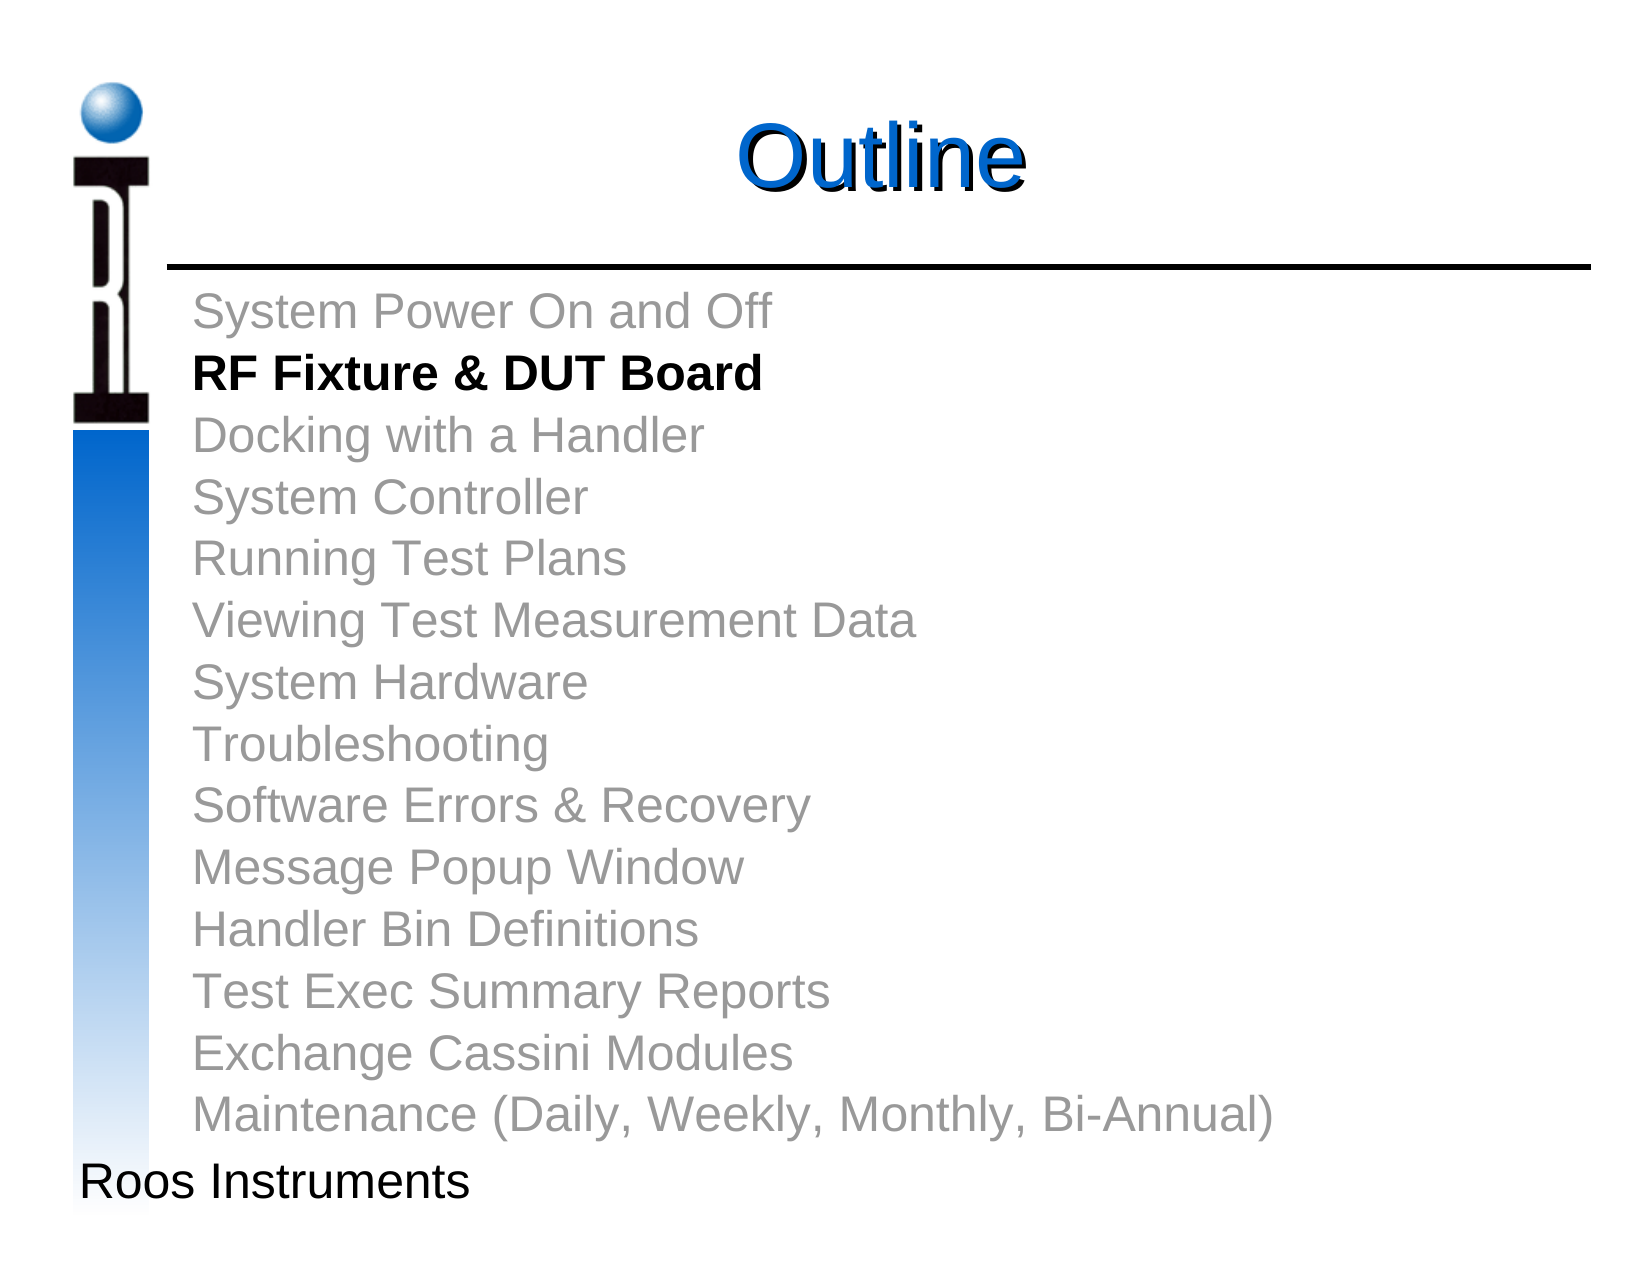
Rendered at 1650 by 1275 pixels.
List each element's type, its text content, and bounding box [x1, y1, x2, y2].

picture [69, 78, 154, 430]
list System Power On and Off RF Fixture & DUT Board Docking with a Handler System Controller Running Test Plans Viewing Test Measurement Data System Hardware Troubleshooting Software Errors & Recovery Message Popup Window Handler Bin Definitions Test Exec Summary Reports Exchange Cassini Modules Maintenance (Daily, Weekly, Monthly, Bi-Annual) [174, 283, 1591, 1143]
title Outline [171, 66, 1591, 245]
